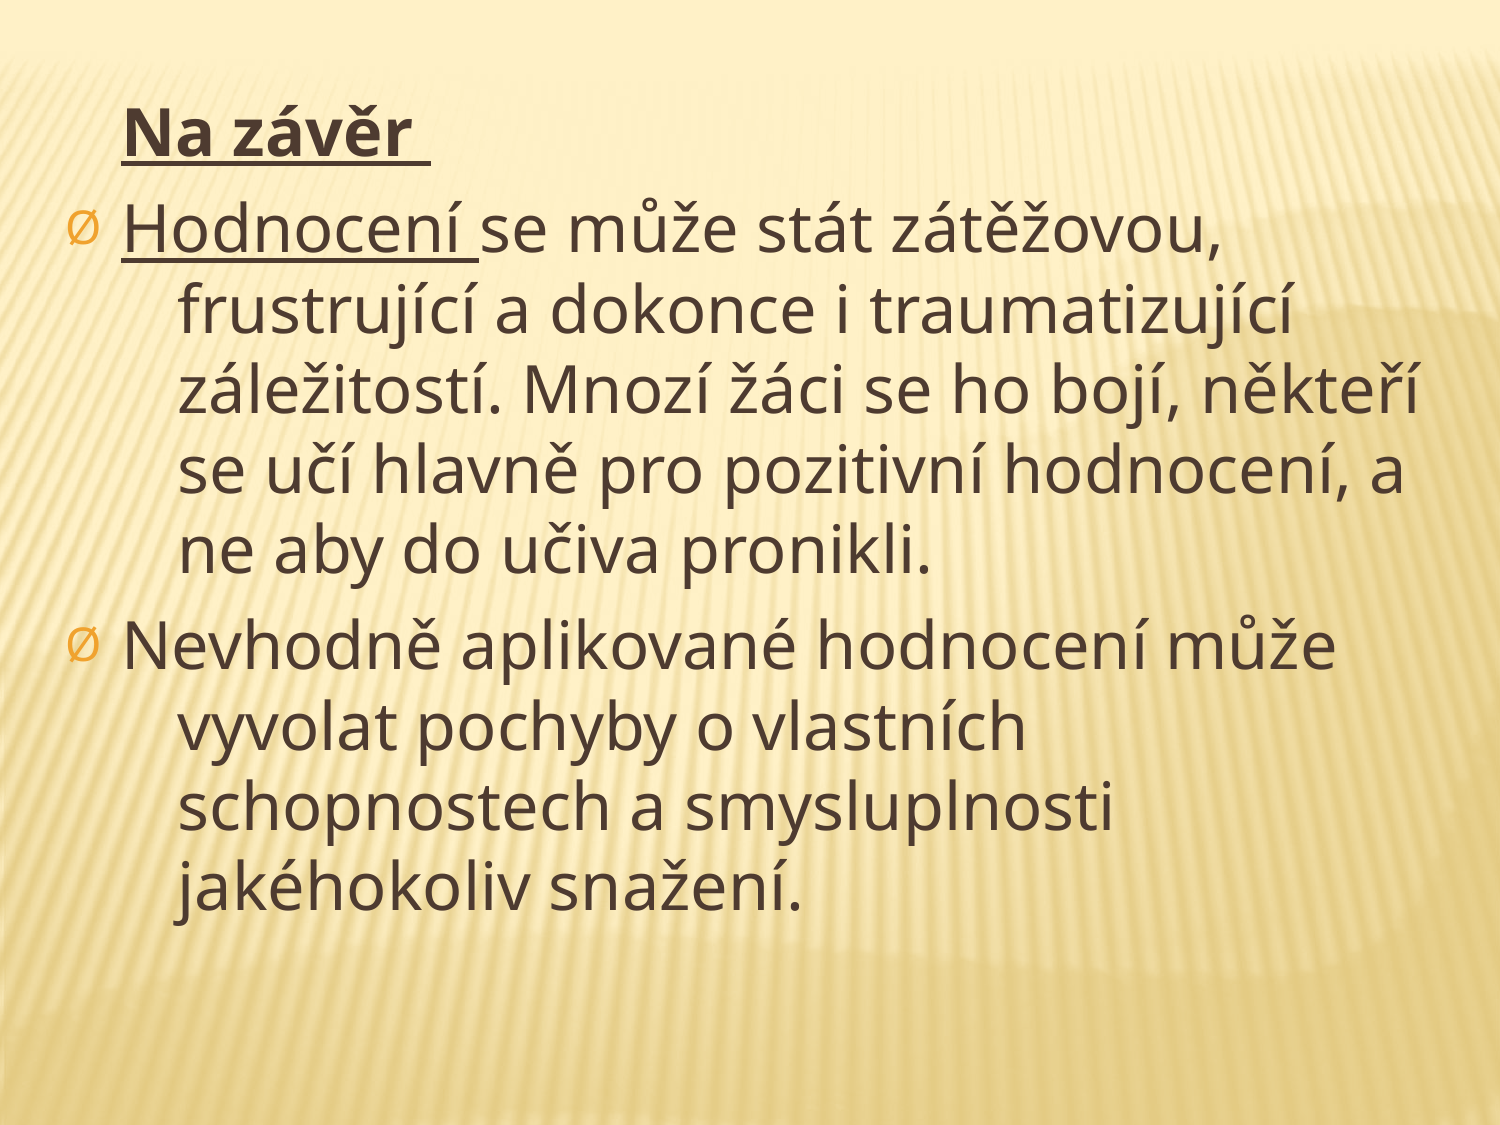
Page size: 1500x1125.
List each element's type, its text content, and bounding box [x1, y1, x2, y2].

list Na závěr Hodnocení se může stát zátěžovou, frustrující a dokonce i traumatizující záležitostí. Mnozí žáci se ho bojí, někteří se učí hlavně pro pozitivní hodnocení, a ne aby do učiva pronikli. Nevhodně aplikované hodnocení může vyvolat pochyby o vlastních schopnostech a smysluplnosti jakéhokoliv snažení. [50, 82, 1476, 998]
